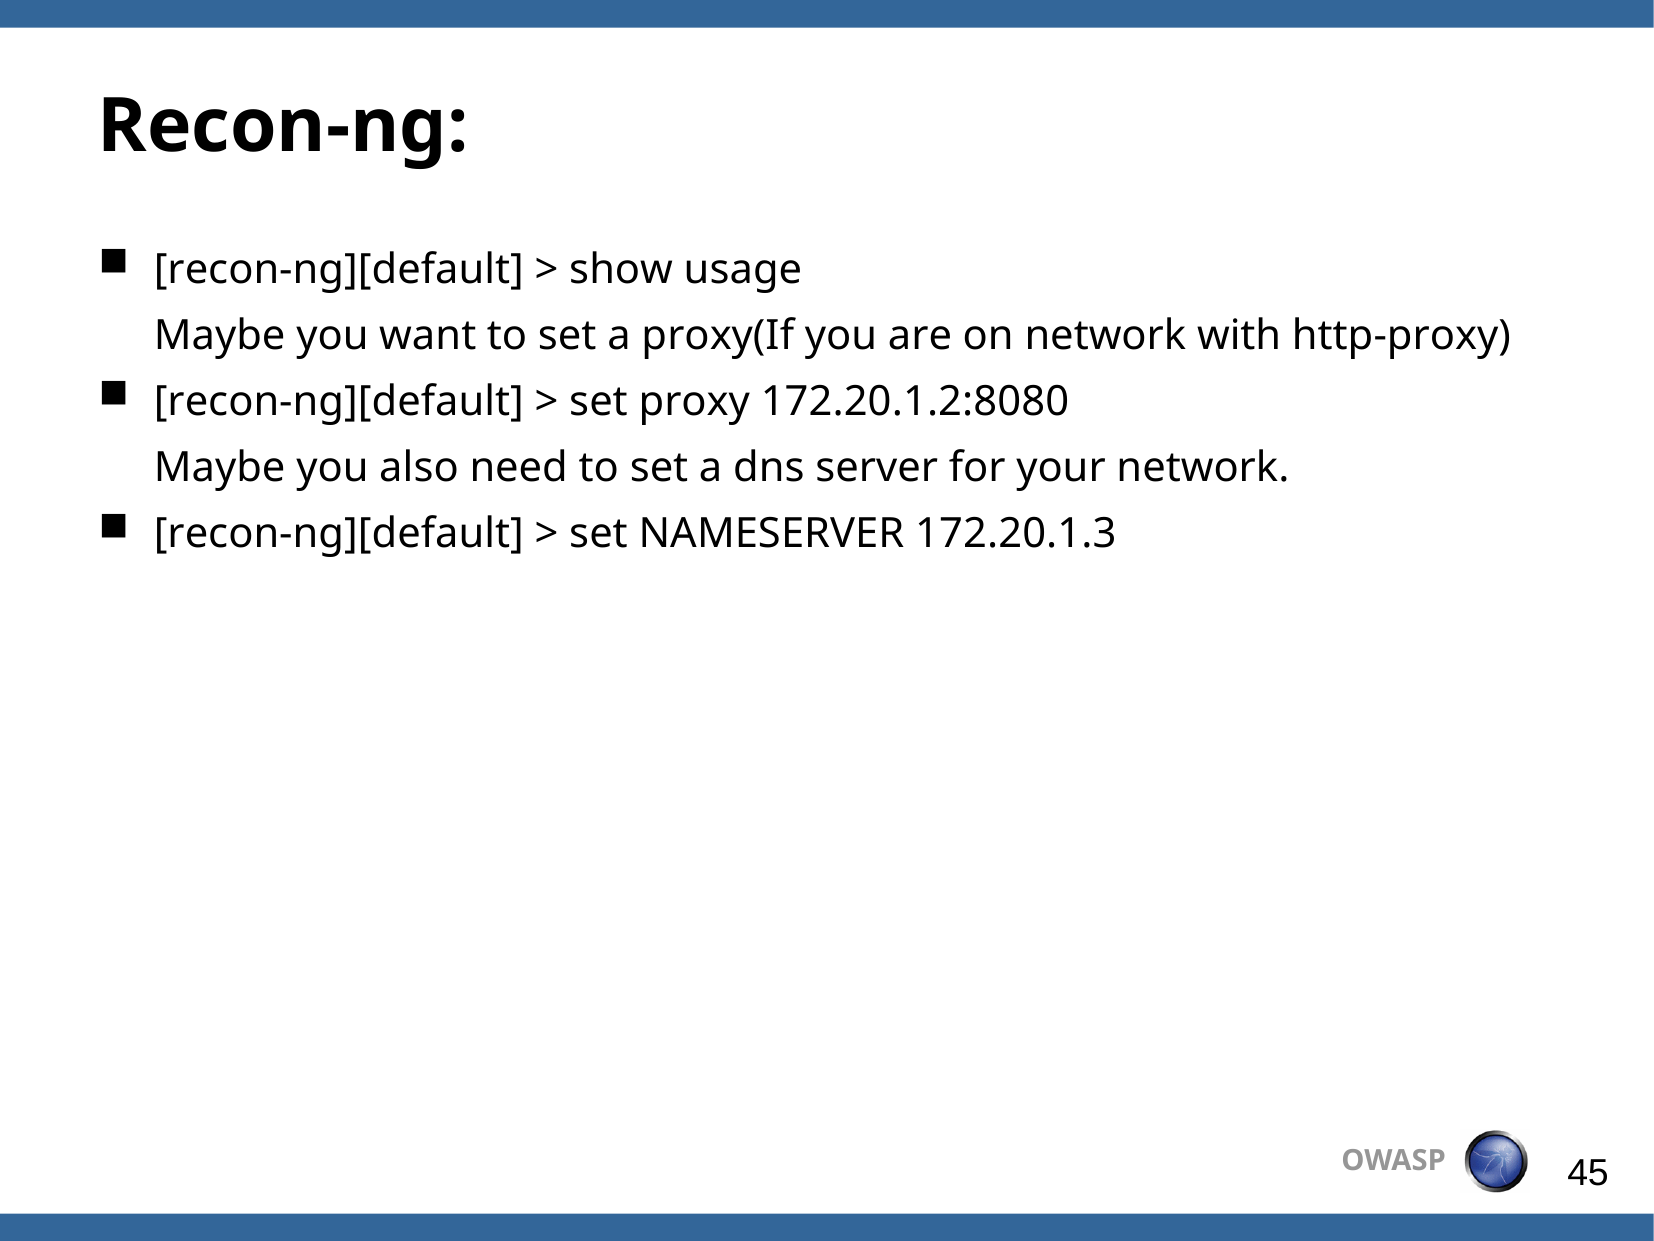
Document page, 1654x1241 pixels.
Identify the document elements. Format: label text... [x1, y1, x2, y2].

title Recon-ng: [82, 35, 1571, 207]
picture [1460, 1129, 1530, 1193]
list [recon-ng][default] > show usage Maybe you want to set a proxy(If you are on network with http-proxy) [recon-ng][default] > set proxy 172.20.1.2:8080 Maybe you also need to set a dns server for your network. [recon-ng][default] > set NAMESERVER 172.20.1.3 [82, 234, 1571, 1108]
